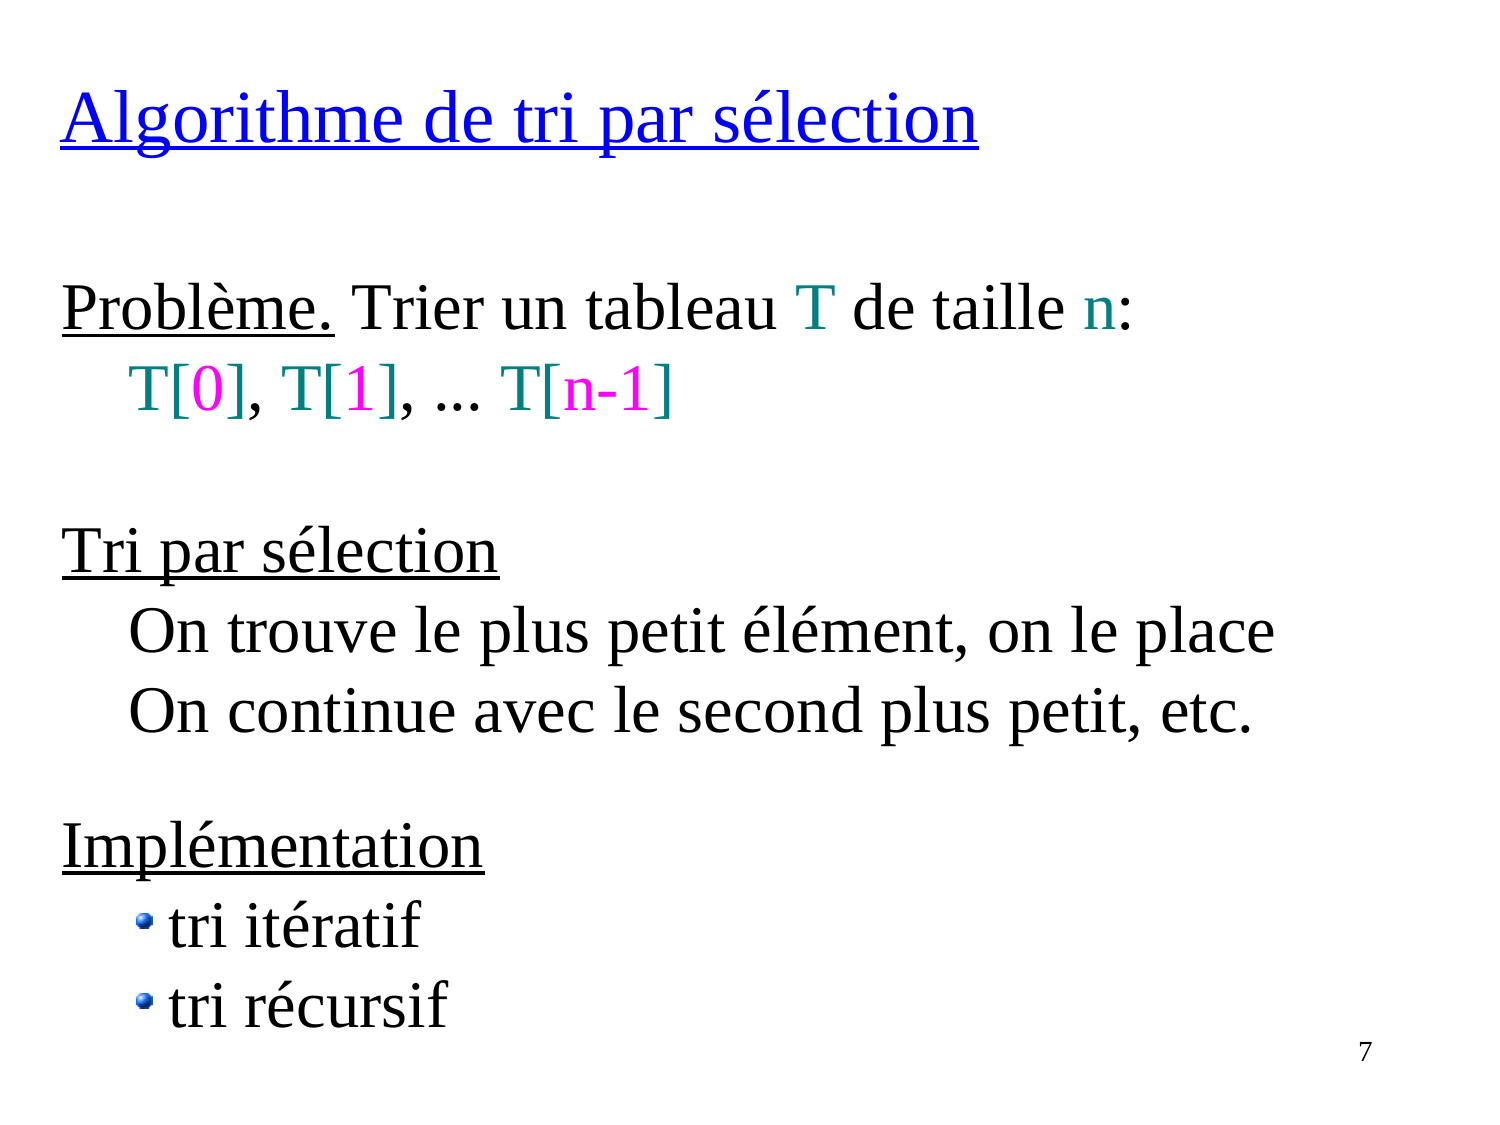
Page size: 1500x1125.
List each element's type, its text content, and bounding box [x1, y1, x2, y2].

text_box Problème. Trier un tableau T de taille n: T[0], T[1], ... T[n-1] [45, 254, 1321, 433]
text_box Algorithme de tri par sélection [45, 59, 1051, 165]
text_box Tri par sélection On trouve le plus petit élément, on le place On continue avec le second plus petit, etc. [45, 496, 1321, 755]
text_box Implémentation tri itératif tri récursif [45, 792, 1321, 1050]
